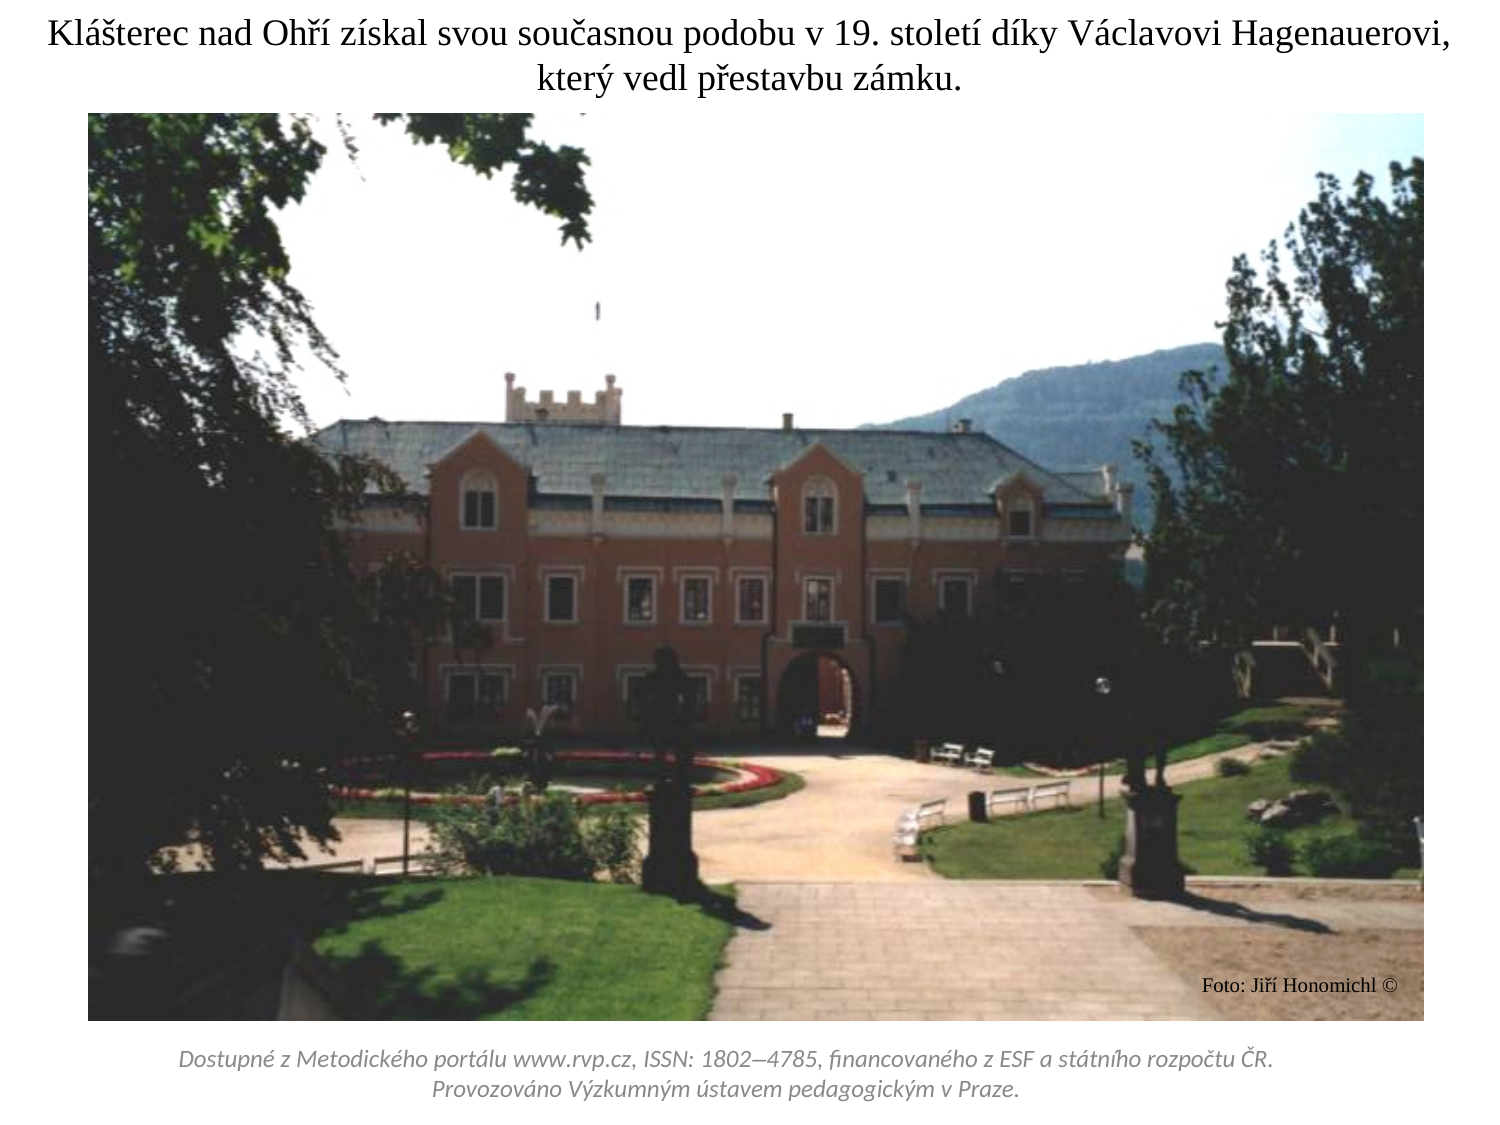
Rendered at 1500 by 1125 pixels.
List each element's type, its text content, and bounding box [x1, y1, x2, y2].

picture [88, 113, 1424, 1021]
text_box Foto: Jiří Honomichl © [1187, 963, 1419, 1005]
text_box Dostupné z Metodického portálu www.rvp.cz, ISSN: 1802–4785, financovaného z ESF a státního rozpočtu ČR. Provozováno Výzkumným ústavem pedagogickým v Praze. [105, 1042, 1348, 1103]
text_box Klášterec nad Ohří získal svou současnou podobu v 19. století díky Václavovi Hagenauerovi, který vedl přestavbu zámku. [0, 0, 1500, 106]
